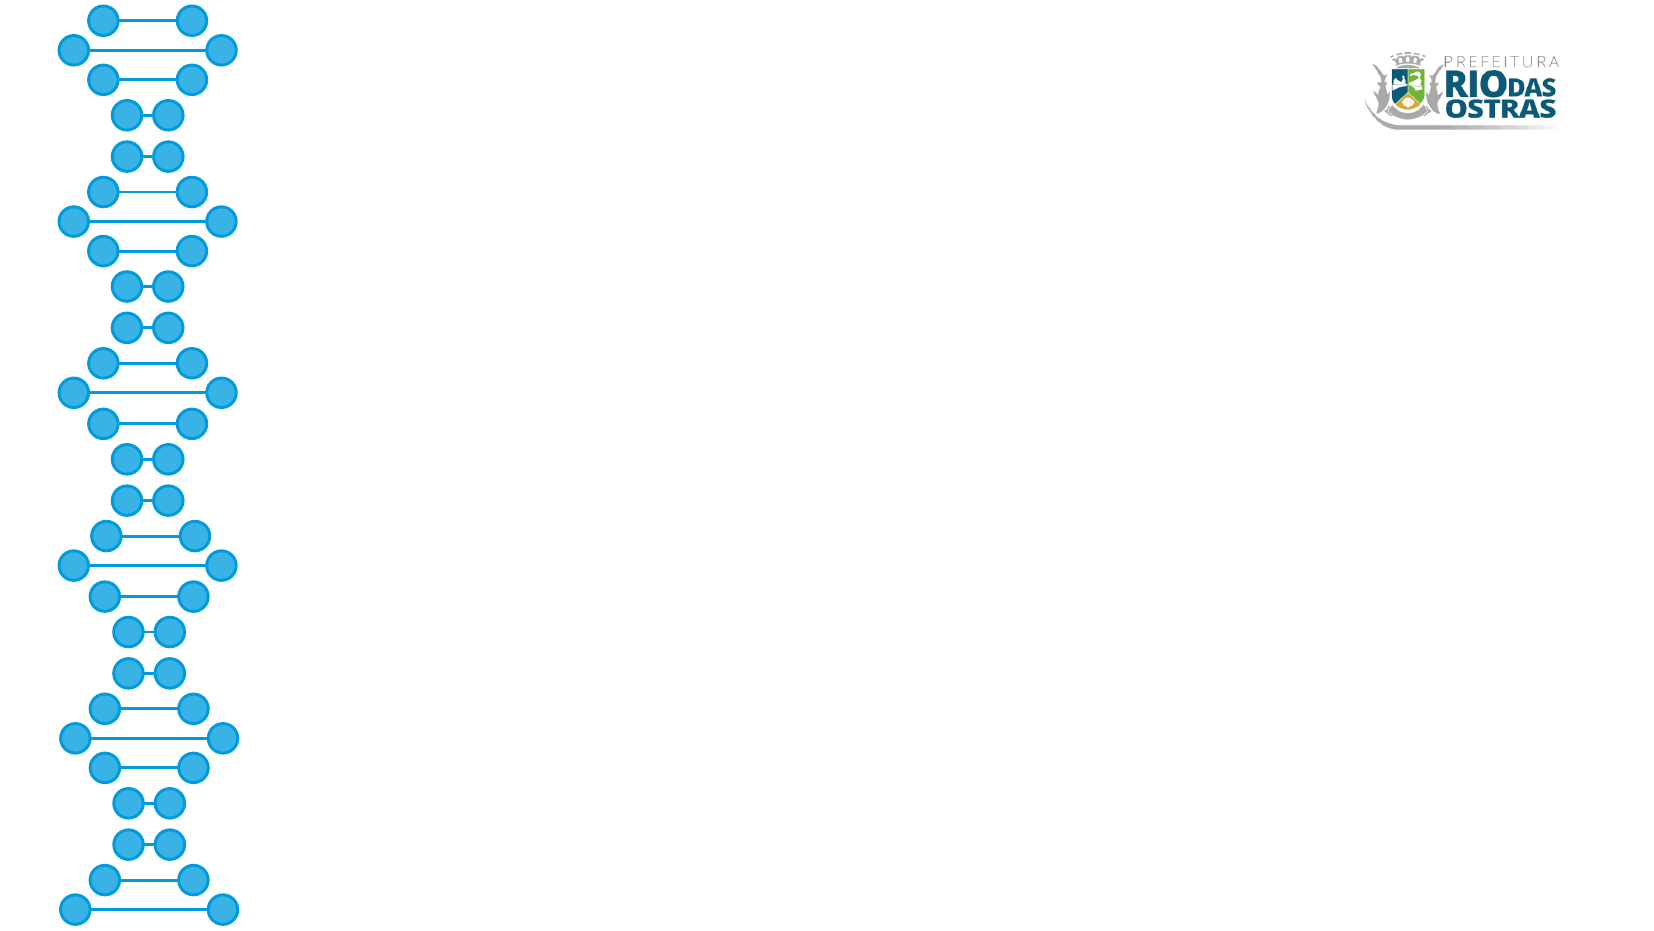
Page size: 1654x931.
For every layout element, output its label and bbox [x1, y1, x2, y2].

picture [1363, 52, 1560, 130]
